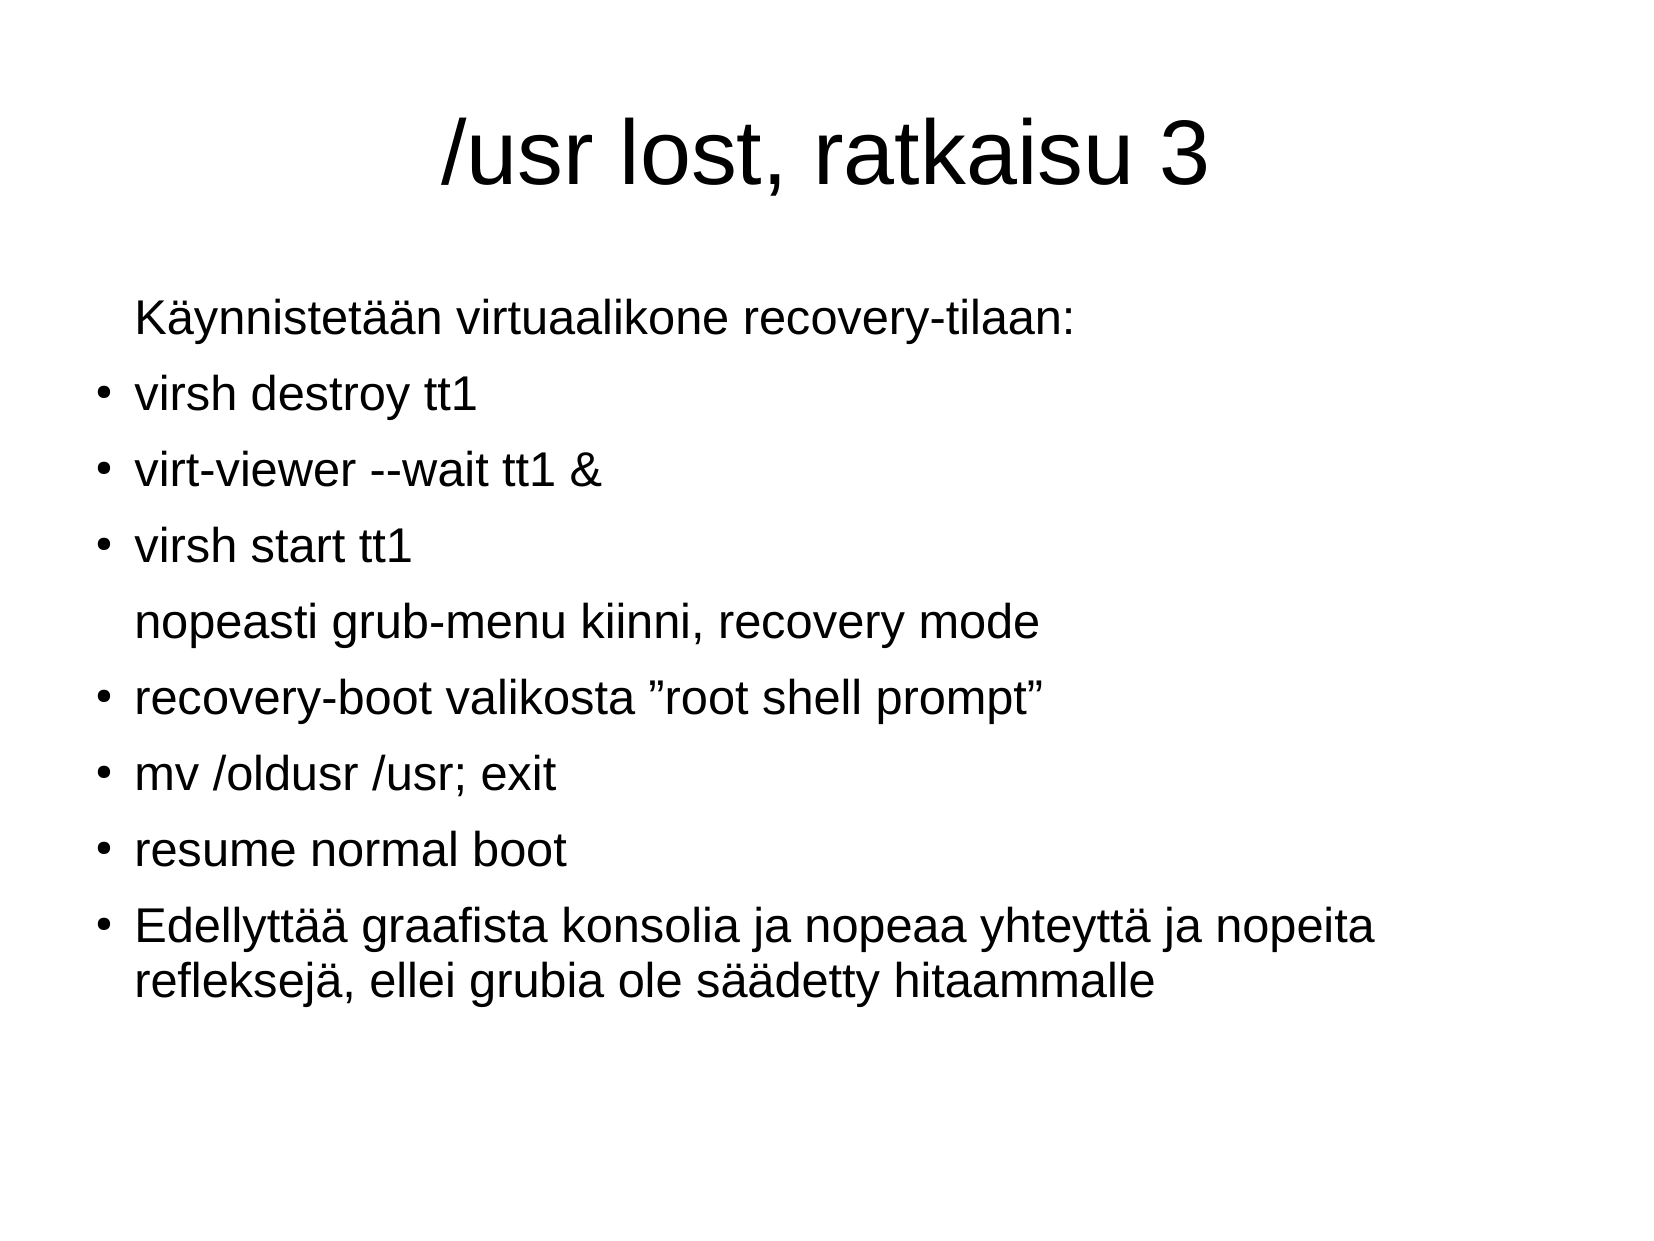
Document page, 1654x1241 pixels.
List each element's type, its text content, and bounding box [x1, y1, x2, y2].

list Käynnistetään virtuaalikone recovery-tilaan: virsh destroy tt1 virt-viewer --wait tt1 & virsh start tt1 nopeasti grub-menu kiinni, recovery mode recovery-boot valikosta ”root shell prompt” mv /oldusr /usr; exit resume normal boot Edellyttää graafista konsolia ja nopeaa yhteyttä ja nopeita refleksejä, ellei grubia ole säädetty hitaammalle [82, 290, 1571, 1010]
title /usr lost, ratkaisu 3 [82, 49, 1571, 257]
